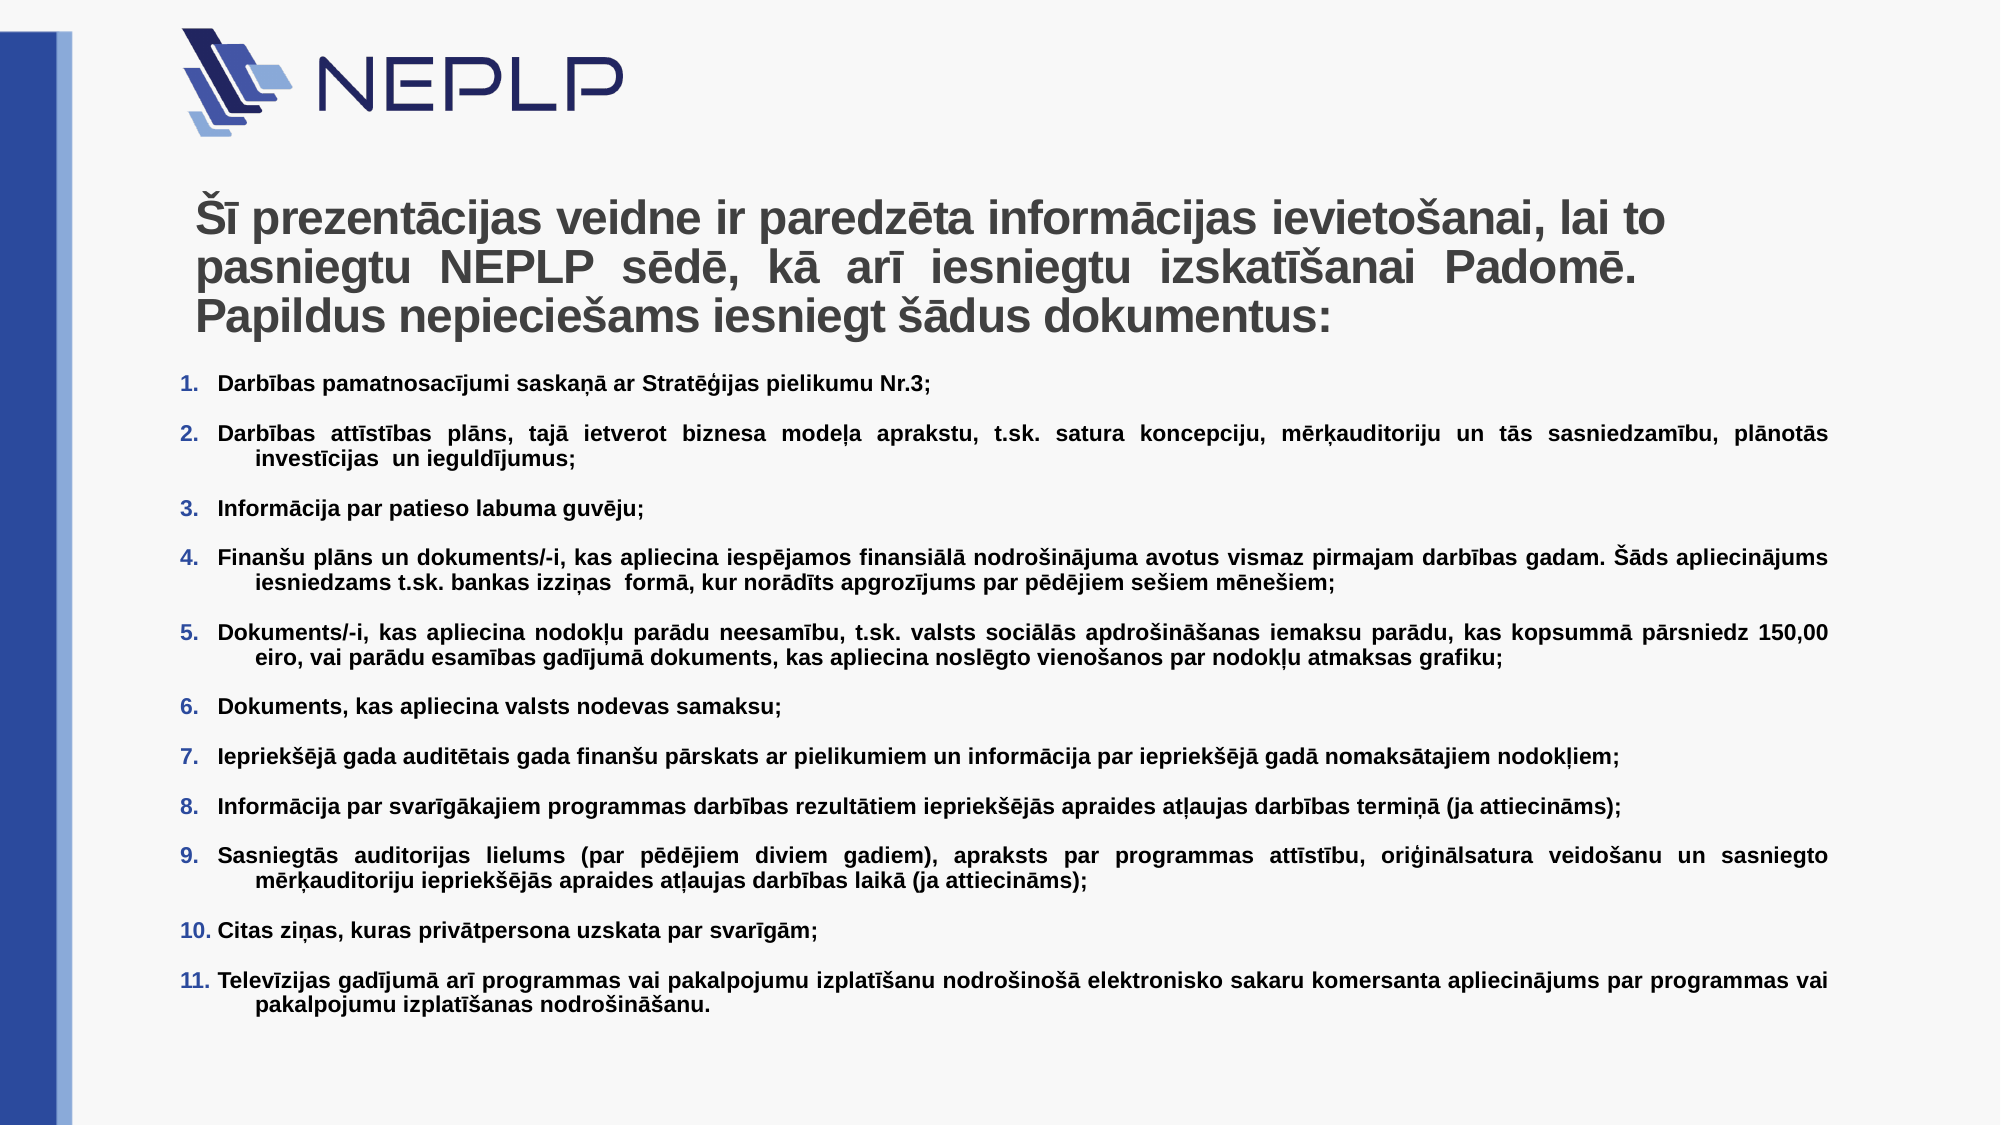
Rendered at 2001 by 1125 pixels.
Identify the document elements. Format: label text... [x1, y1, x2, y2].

title Šī prezentācijas veidne ir paredzēta informācijas ievietošanai, lai to pasniegtu NEPLP sēdē, kā arī iesniegtu izskatīšanai Padomē. Papildus nepieciešams iesniegt šādus dokumentus: [180, 188, 1850, 320]
list Darbības pamatnosacījumi saskaņā ar Stratēģijas pielikumu Nr.3; Darbības attīstības plāns, tajā ietverot biznesa modeļa aprakstu, t.sk. satura koncepciju, mērķauditoriju un tās sasniedzamību, plānotās investīcijas un ieguldījumus; Informācija par patieso labuma guvēju; Finanšu plāns un dokuments/-i, kas apliecina iespējamos finansiālā nodrošinājuma avotus vismaz pirmajam darbības gadam. Šāds apliecinājums iesniedzams t.sk. bankas izziņas formā, kur norādīts apgrozījums par pēdējiem sešiem mēnešiem; Dokuments/-i, kas apliecina nodokļu parādu neesamību, t.sk. valsts sociālās apdrošināšanas iemaksu parādu, kas kopsummā pārsniedz 150,00 eiro, vai parādu esamības gadījumā dokuments, kas apliecina noslēgto vienošanos par nodokļu atmaksas grafiku; Dokuments, kas apliecina valsts nodevas samaksu; Iepriekšējā gada auditētais gada finanšu pārskats ar pielikumiem un informācija par iepriekšējā gadā nomaksātajiem nodokļiem; Informācija par svarīgākajiem programmas darbības rezultātiem iepriekšējās apraides atļaujas darbības termiņā (ja attiecināms); Sasniegtās auditorijas lielums (par pēdējiem diviem gadiem), apraksts par programmas attīstību, oriģinālsatura veidošanu un sasniegto mērķauditoriju iepriekšējās apraides atļaujas darbības laikā (ja attiecināms); Citas ziņas, kuras privātpersona uzskata par svarīgām; Televīzijas gadījumā arī programmas vai pakalpojumu izplatīšanu nodrošinošā elektronisko sakaru komersanta apliecinājums par programmas vai pakalpojumu izplatīšanas nodrošināšanu. [180, 364, 1831, 1092]
picture [180, 28, 624, 138]
